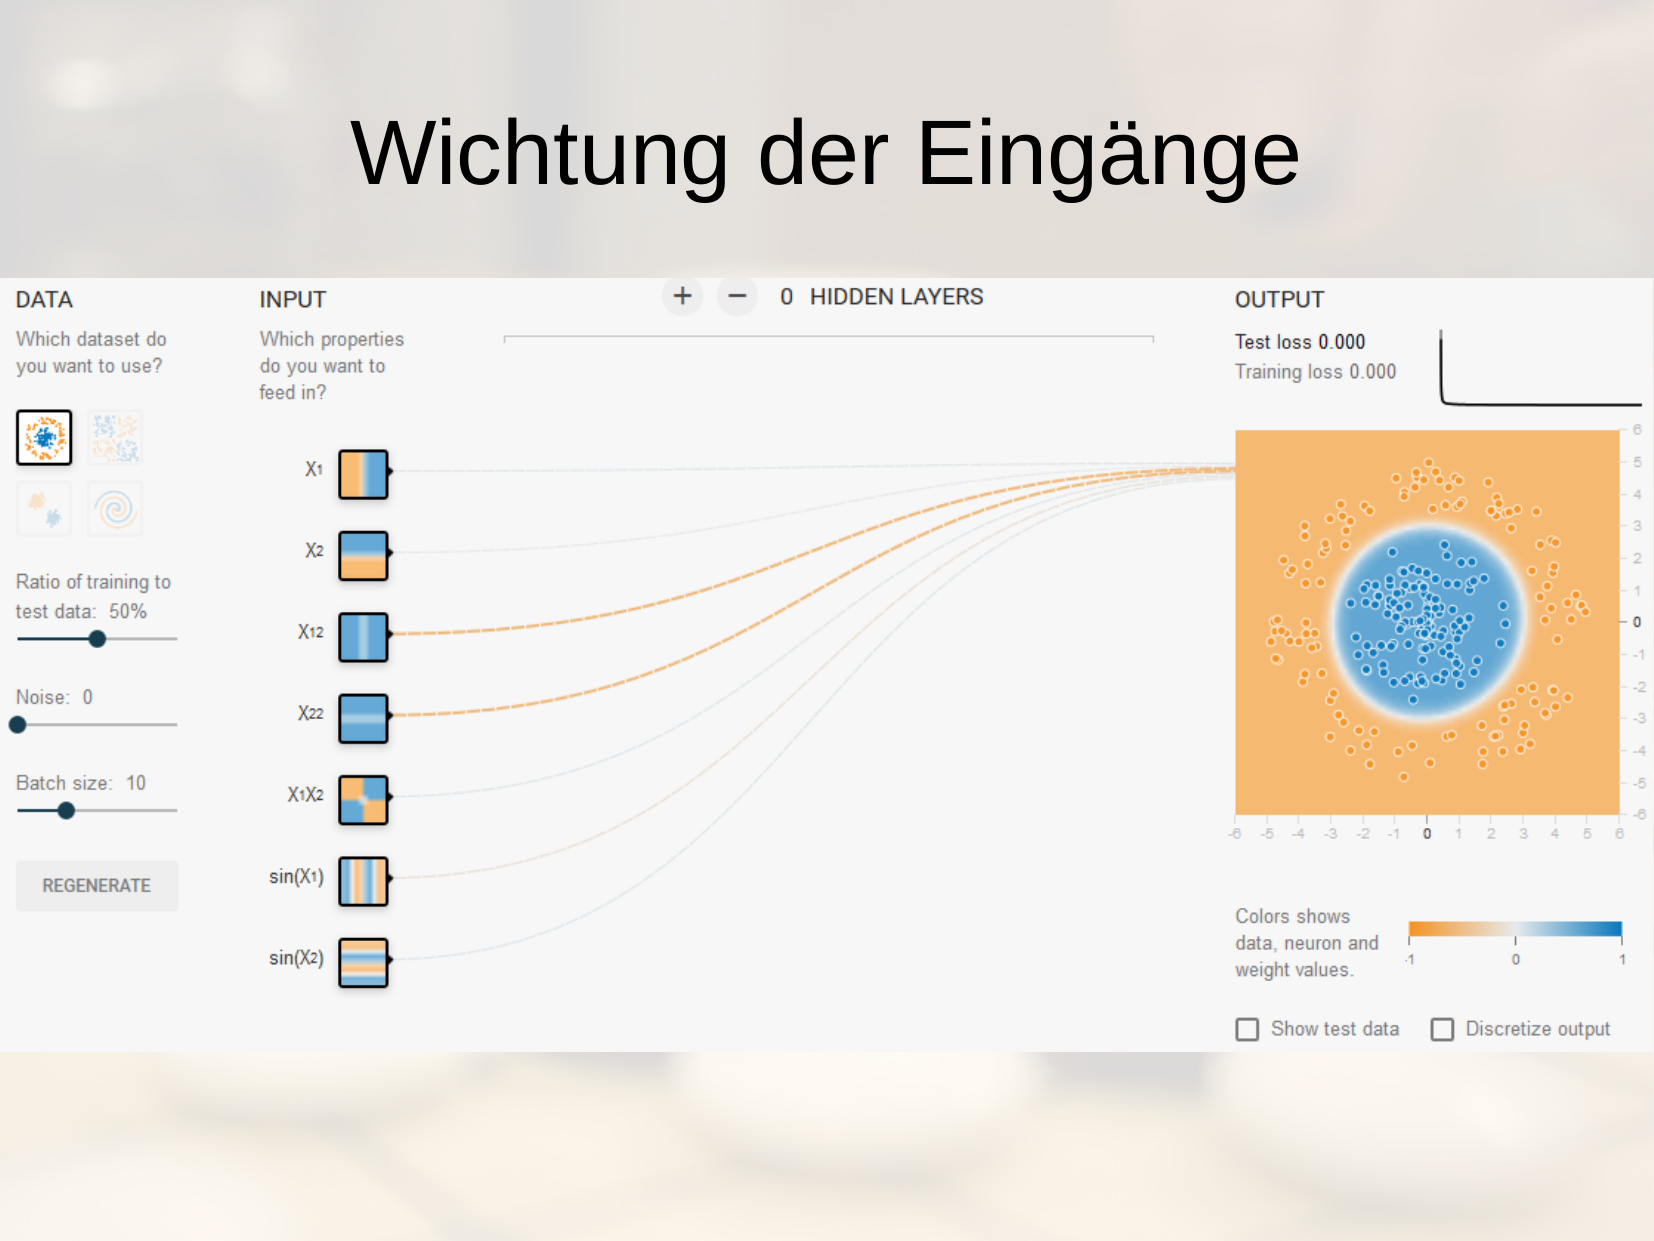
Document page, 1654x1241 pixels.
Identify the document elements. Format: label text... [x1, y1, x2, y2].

picture [0, 278, 1654, 1052]
title Wichtung der Eingänge [82, 49, 1571, 257]
